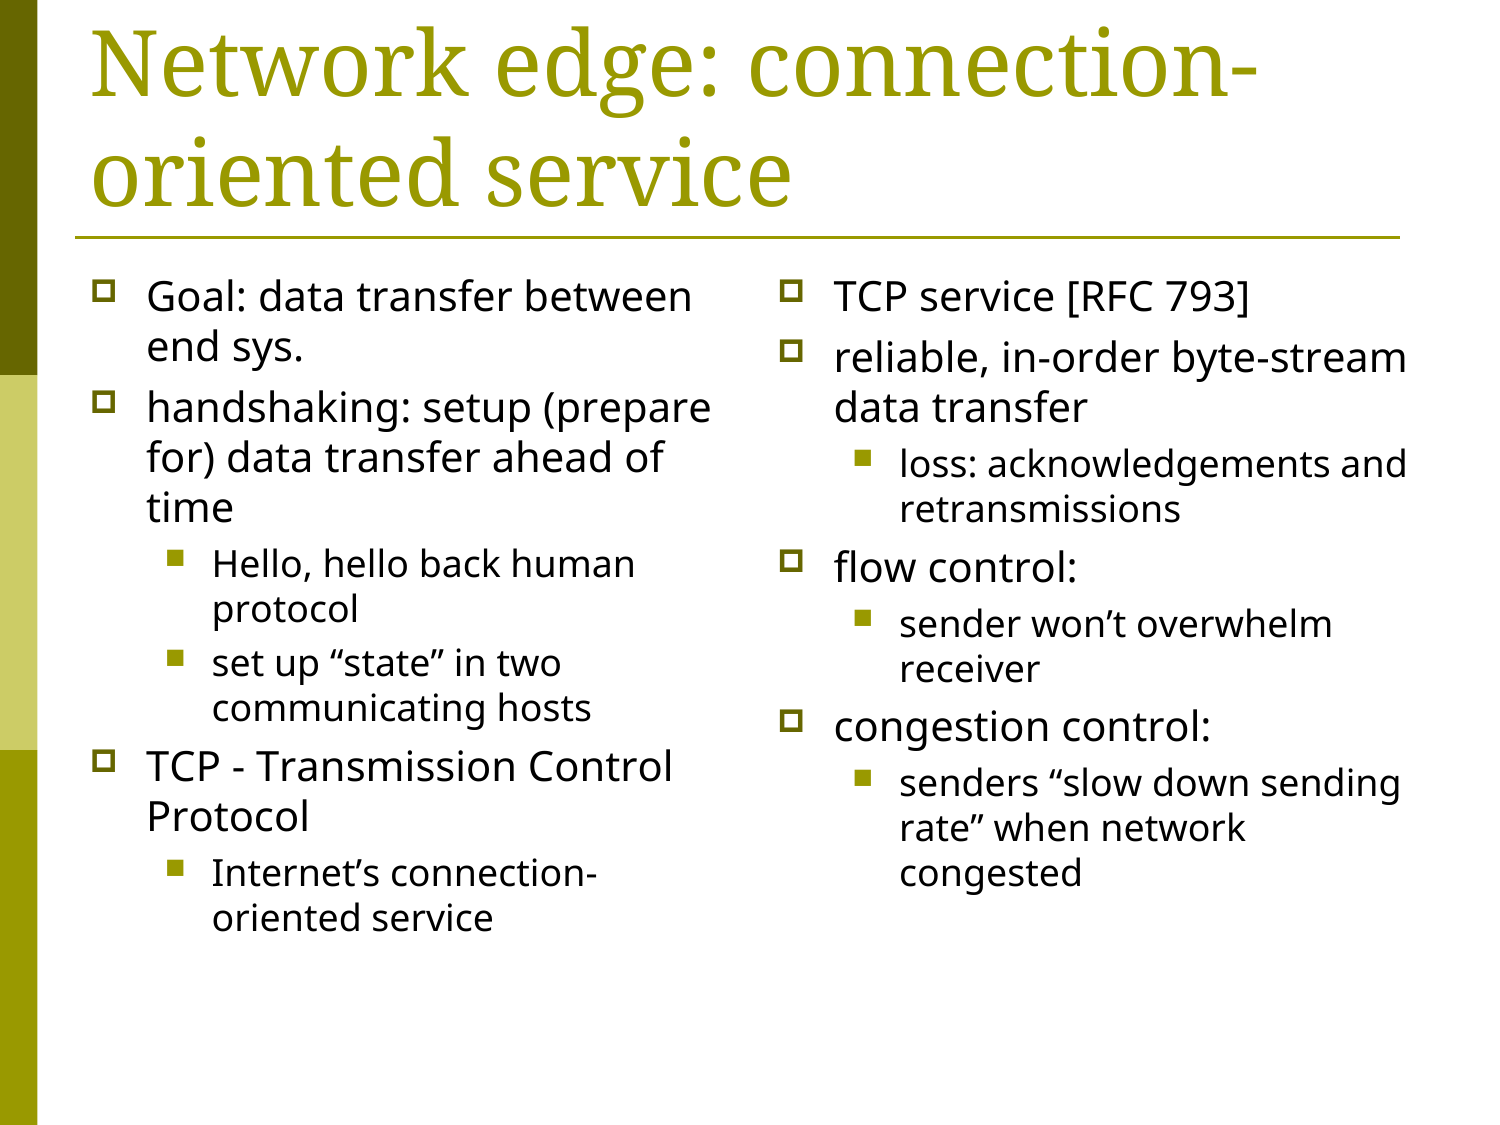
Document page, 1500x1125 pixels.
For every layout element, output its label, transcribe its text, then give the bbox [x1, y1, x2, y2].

title Network edge: connection-oriented service [75, 0, 1426, 233]
list Goal: data transfer between end sys. handshaking: setup (prepare for) data transfer ahead of time Hello, hello back human protocol set up “state” in two communicating hosts TCP - Transmission Control Protocol Internet’s connection-oriented service [75, 262, 738, 1006]
list TCP service [RFC 793] reliable, in-order byte-stream data transfer loss: acknowledgements and retransmissions flow control: sender won’t overwhelm receiver congestion control: senders “slow down sending rate” when network congested [762, 262, 1426, 1006]
